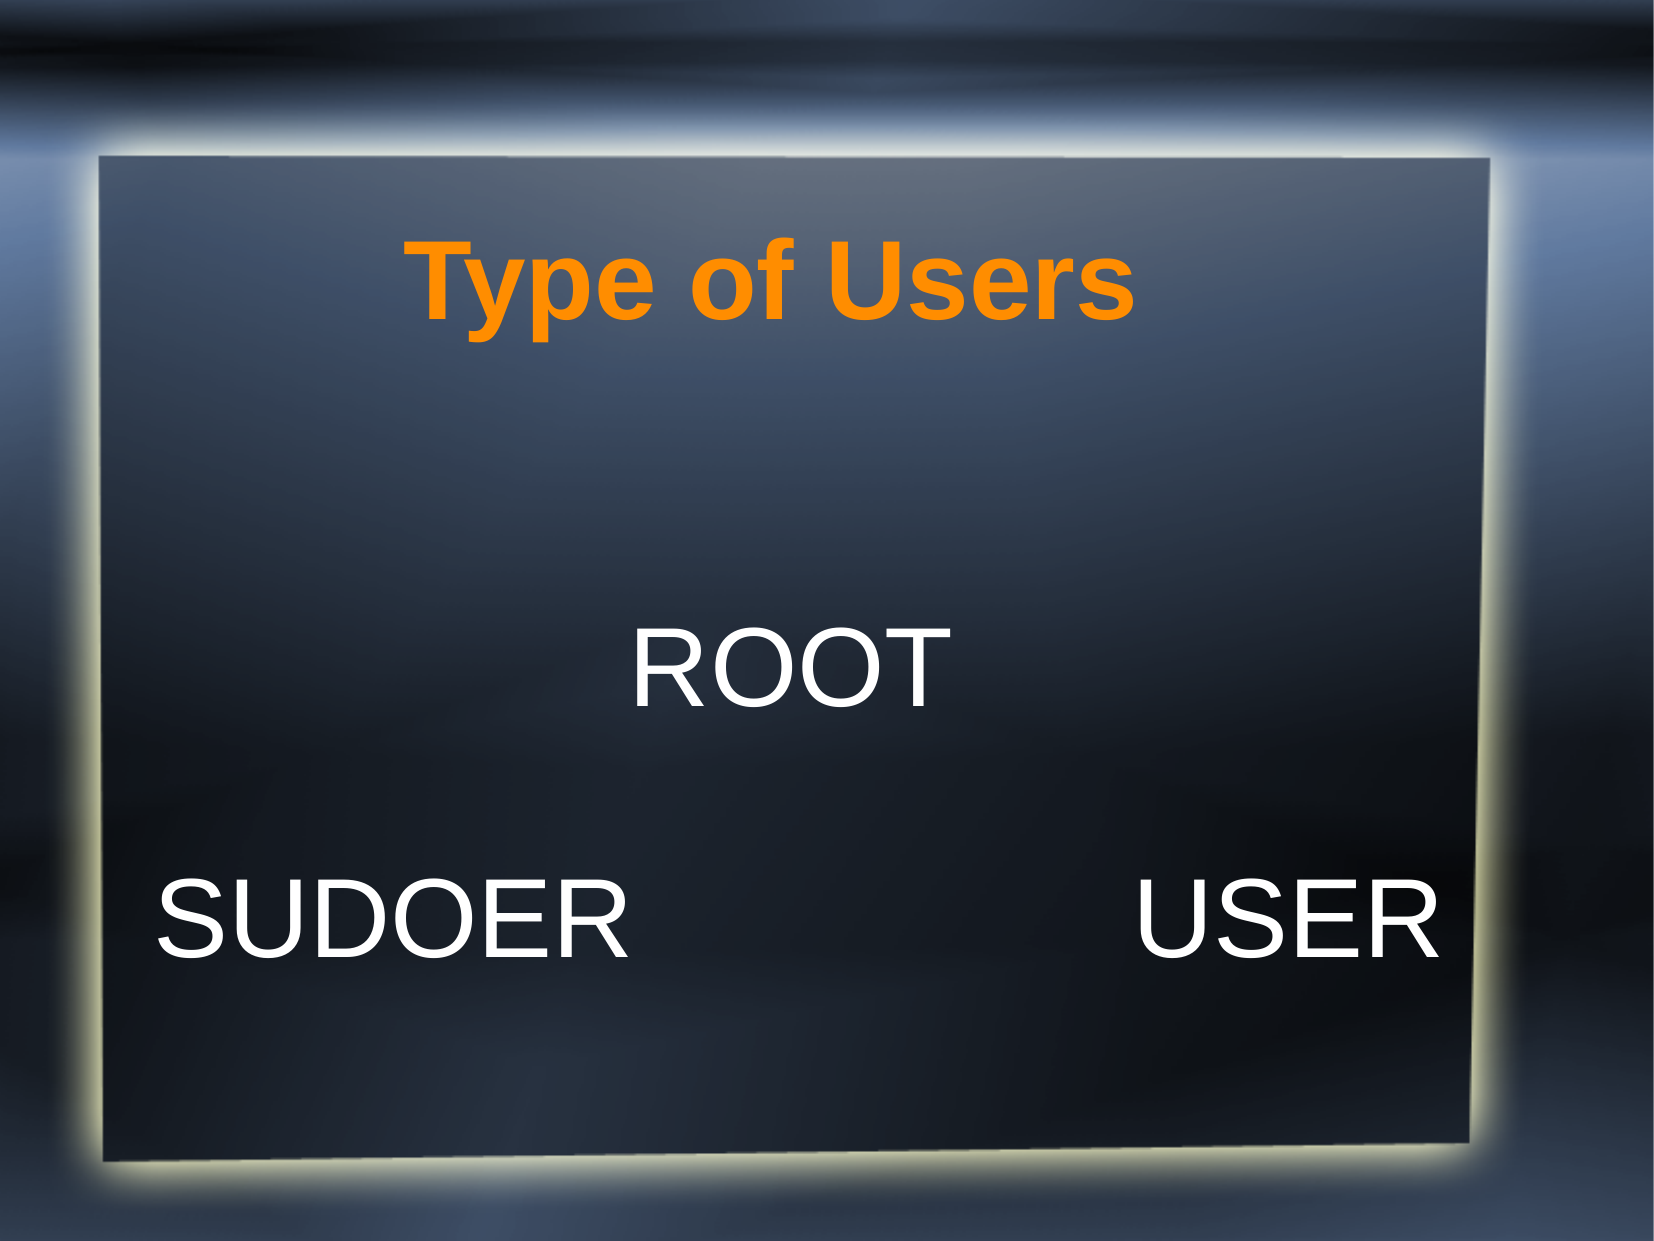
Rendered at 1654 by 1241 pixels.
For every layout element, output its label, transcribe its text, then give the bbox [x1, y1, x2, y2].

title Type of Users [124, 184, 1418, 377]
picture [0, 0, 1654, 1241]
subtitle ROOT SUDOER USER [135, 479, 1447, 1107]
